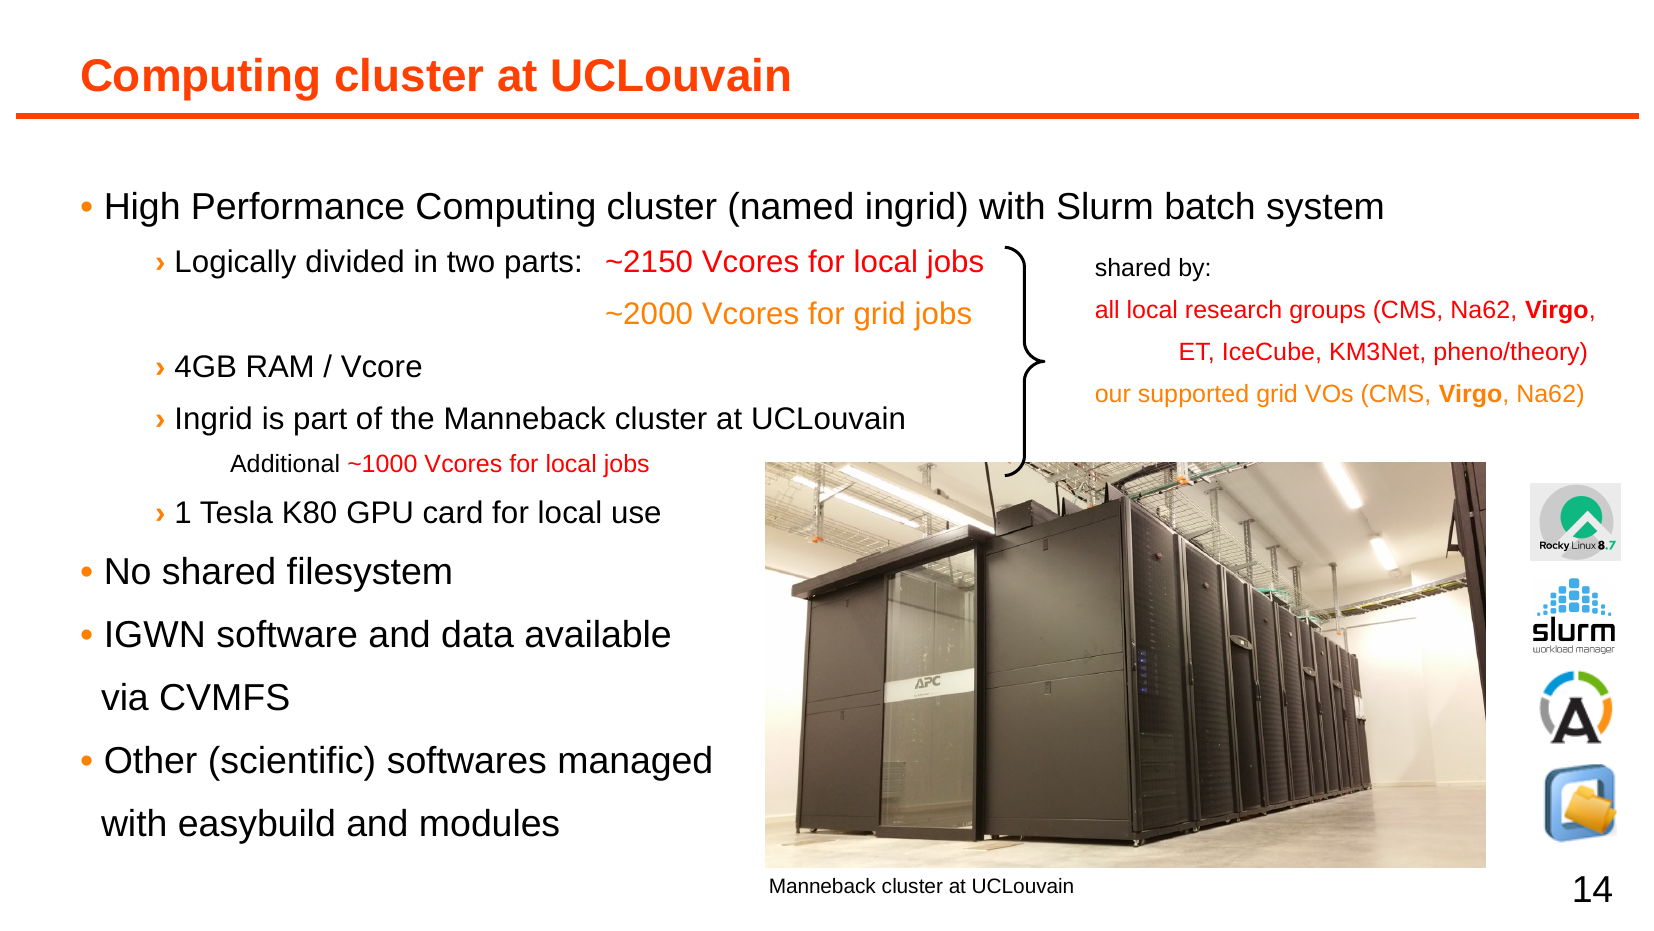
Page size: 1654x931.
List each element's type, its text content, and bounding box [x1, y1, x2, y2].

text_box 14 [1557, 861, 1639, 919]
text_box Manneback cluster at UCLouvain [754, 867, 1090, 924]
picture [1530, 665, 1619, 748]
picture [1542, 760, 1617, 844]
text_box Computing cluster at UCLouvain • High Performance Computing cluster (named ingrid) with Slurm batch system › Logically divided in two parts: ~2150 Vcores for local jobs ~2000 Vcores for grid jobs › 4GB RAM / Vcore › Ingrid is part of the Manneback cluster at UCLouvain Additional ~1000 Vcores for local jobs › 1 Tesla K80 GPU card for local use • No shared filesystem • IGWN software and data available via CVMFS • Other (scientific) softwares managed with easybuild and modules [65, 119, 1587, 852]
text_box shared by: all local research groups (CMS, Na62, Virgo, ET, IceCube, KM3Net, pheno/theory) our supported grid VOs (CMS, Virgo, Na62) [1080, 232, 1621, 458]
picture [765, 462, 1486, 868]
picture [1530, 483, 1621, 561]
picture [1533, 578, 1615, 654]
text_box Computing cluster at UCLouvain • High Performance Computing cluster (named ingrid) with Slurm batch system › Logically divided in two parts: ~2150 Vcores for local jobs ~2000 Vcores for grid jobs › 4GB RAM / Vcore › Ingrid is part of the Manneback cluster at UCLouvain Additional ~1000 Vcores for local jobs › 1 Tesla K80 GPU card for local use • No shared filesystem • IGWN software and data available via CVMFS • Other (scientific) softwares managed with easybuild and modules [65, 42, 1587, 113]
